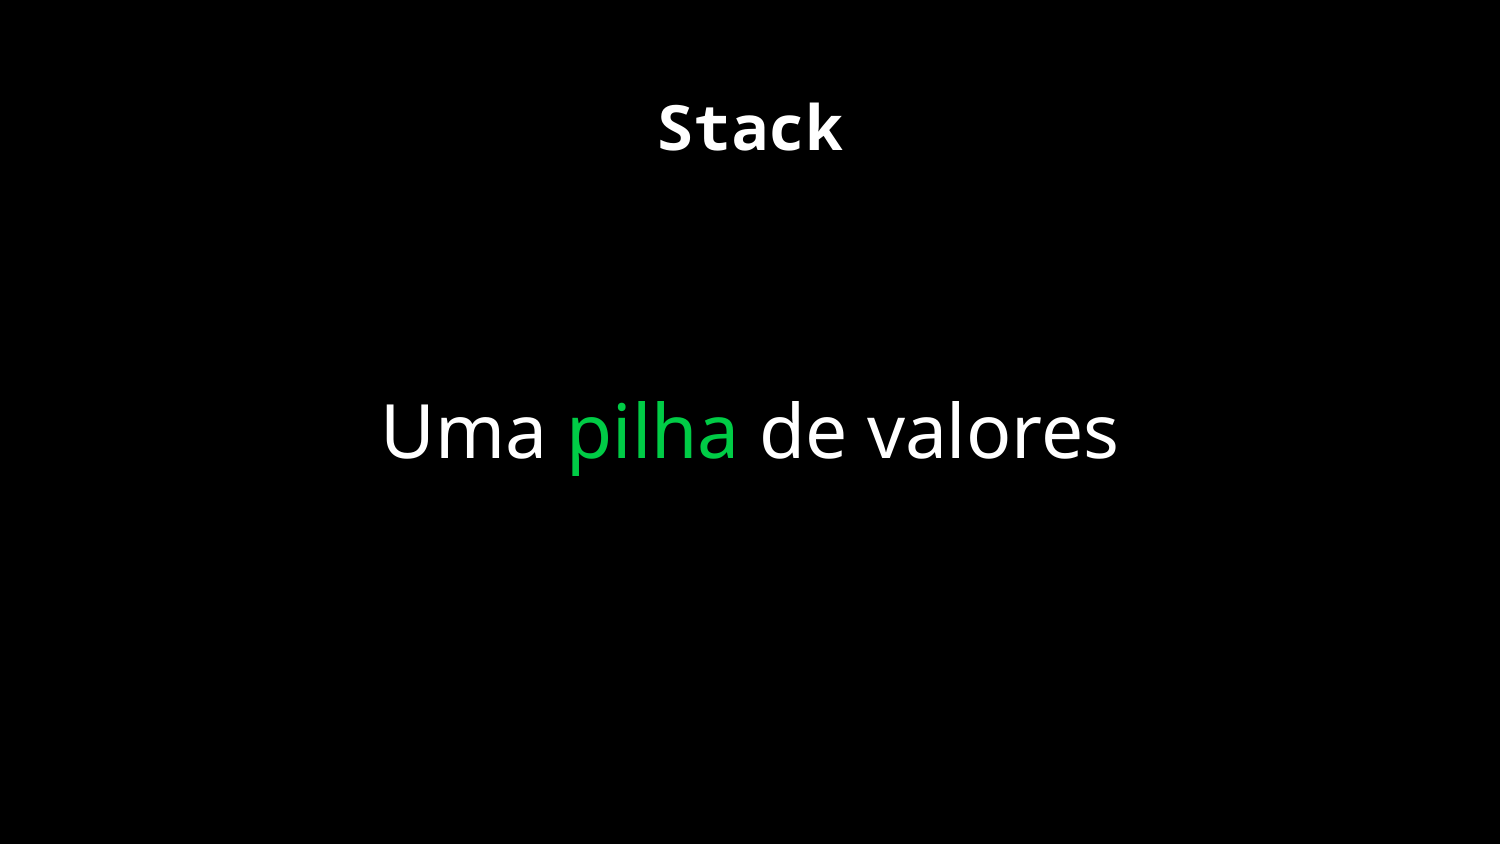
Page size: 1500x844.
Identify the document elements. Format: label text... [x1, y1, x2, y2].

title Stack [51, 72, 1449, 167]
list Uma pilha de valores [51, 359, 1449, 485]
